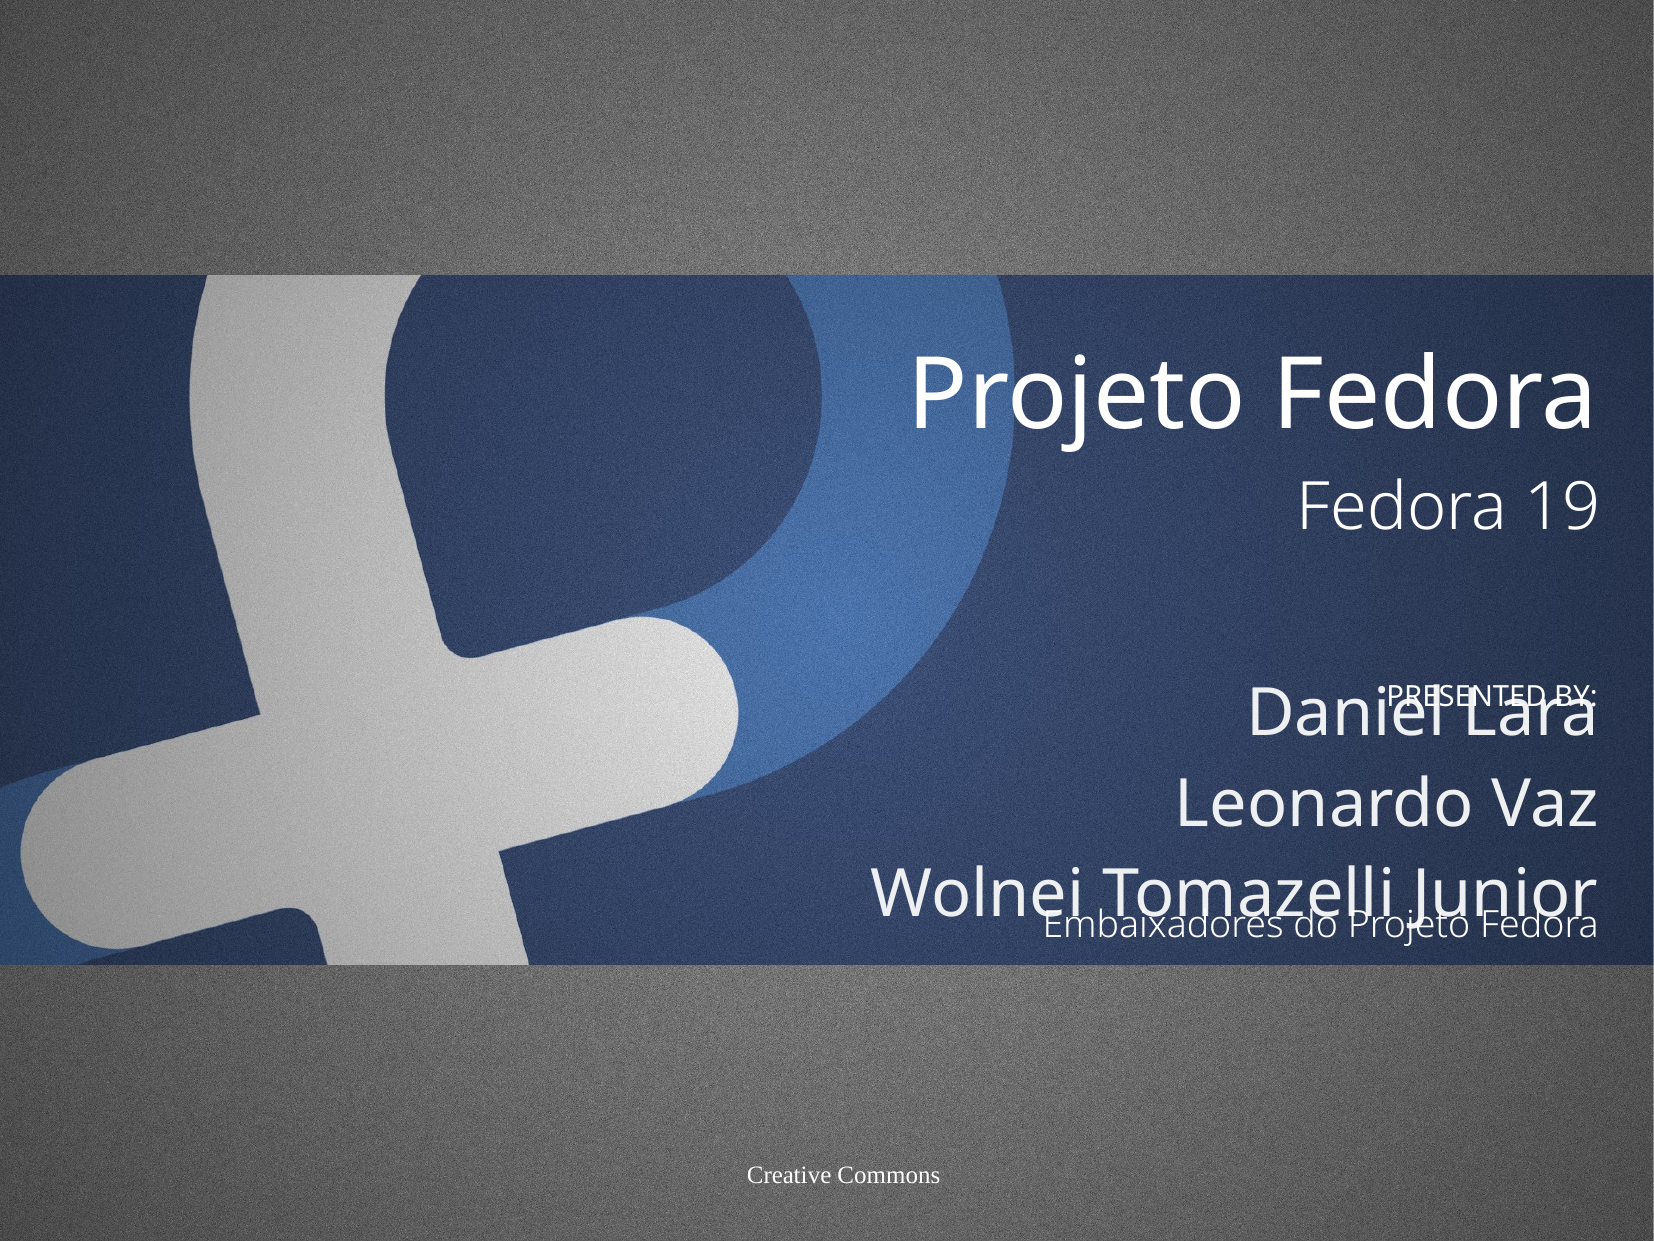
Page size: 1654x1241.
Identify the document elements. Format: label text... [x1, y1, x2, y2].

text_box PRESENTED BY: [797, 668, 1613, 739]
picture [0, 0, 1654, 1241]
text_box Creative Commons [75, 1126, 1613, 1197]
title Projeto Fedora [248, 330, 1599, 449]
subtitle Fedora 19 [442, 457, 1601, 621]
text_box Daniel Lara Leonardo Vaz Wolnei Tomazelli Junior [649, 690, 1615, 887]
text_box Embaixadores do Projeto Fedora [531, 887, 1615, 958]
